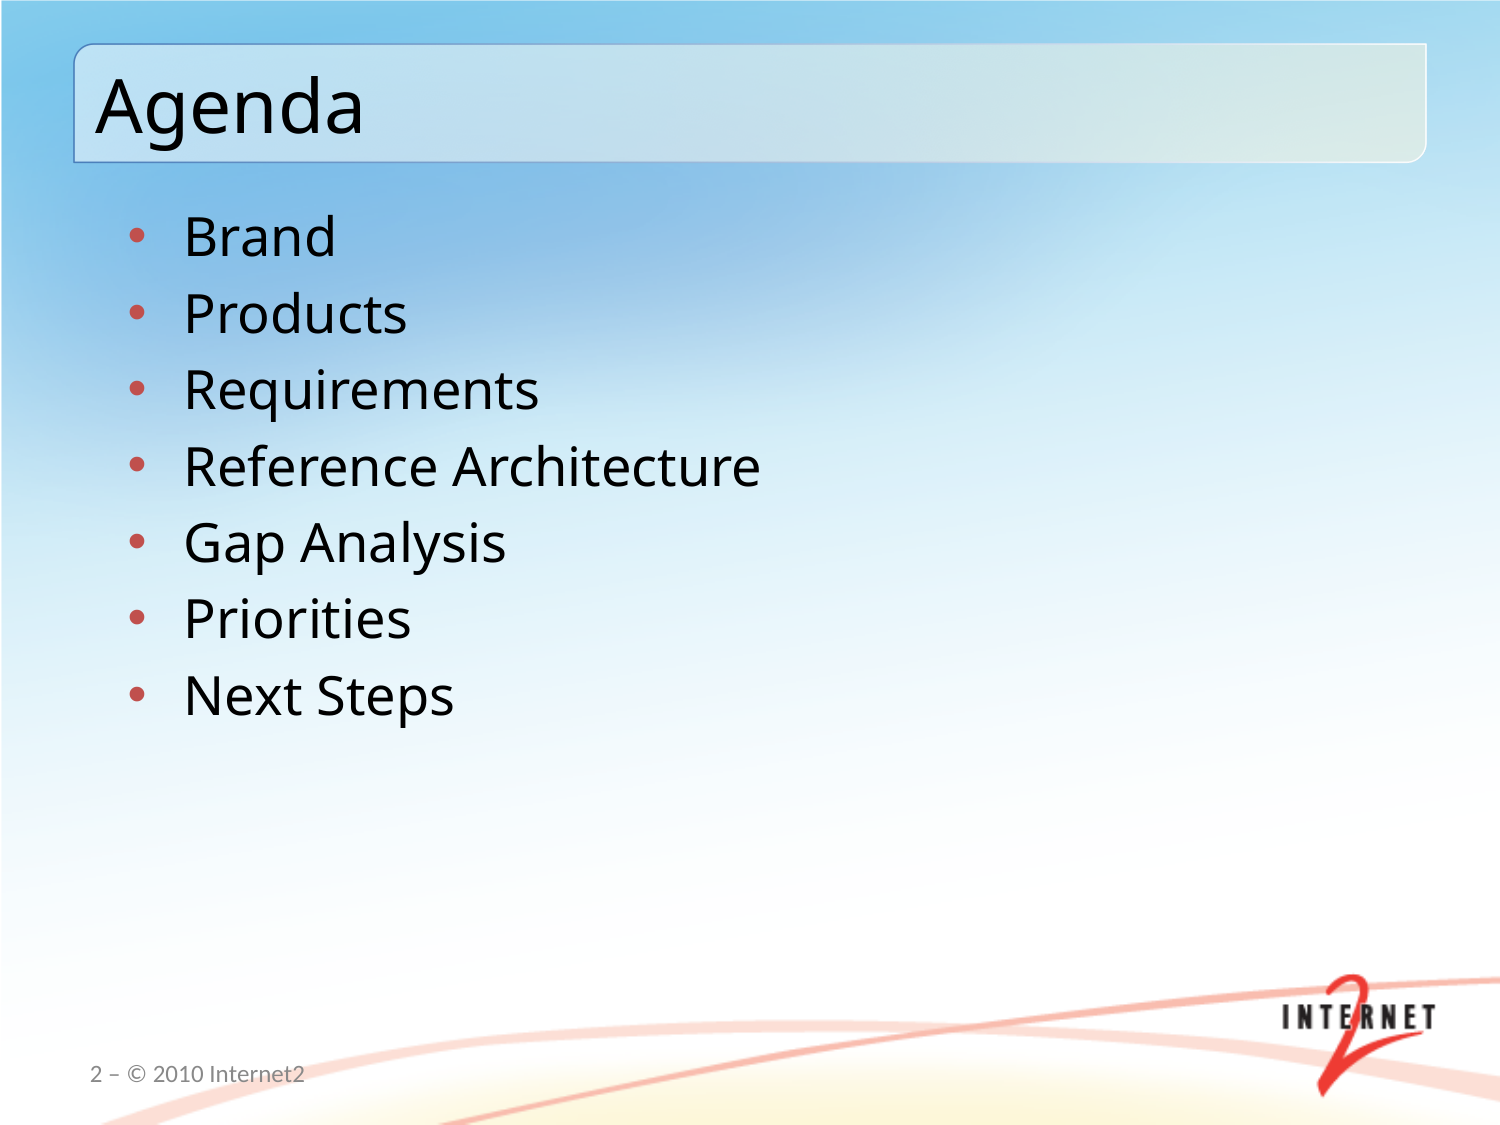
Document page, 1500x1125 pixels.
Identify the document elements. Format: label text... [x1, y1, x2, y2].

picture [0, 0, 1500, 1125]
text_box Agenda [80, 50, 1420, 157]
list Brand Products Requirements Reference Architecture Gap Analysis Priorities Next Steps [112, 195, 1388, 938]
text_box <number> – © 2010 Internet2 [74, 1042, 550, 1103]
